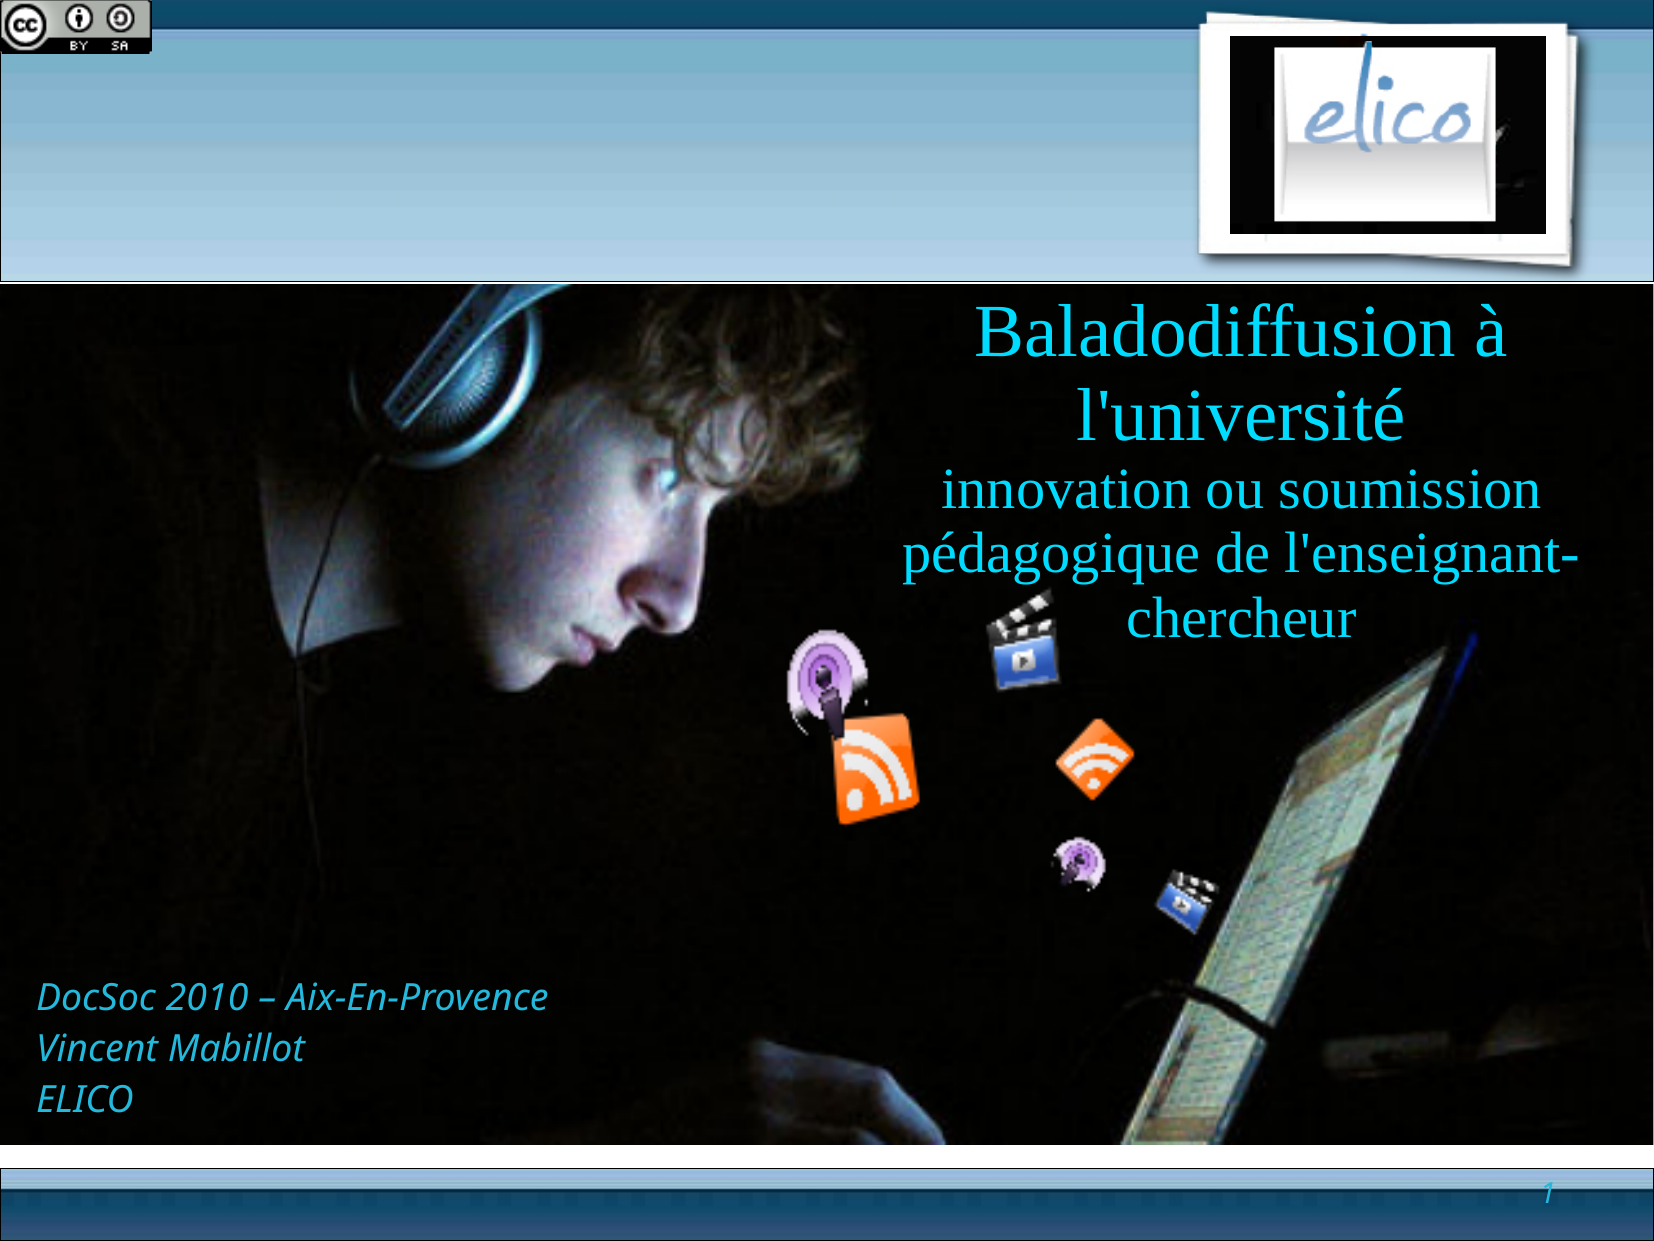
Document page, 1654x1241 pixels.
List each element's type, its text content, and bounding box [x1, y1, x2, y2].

picture [1, 1169, 1653, 1240]
subtitle Baladodiffusion à l'université innovation ou soumission pédagogique de l'enseignant-chercheur [812, 290, 1654, 725]
picture [0, 0, 1654, 1145]
text_box DocSoc 2010 – Aix-En-Provence Vincent Mabillot ELICO [21, 963, 604, 1128]
